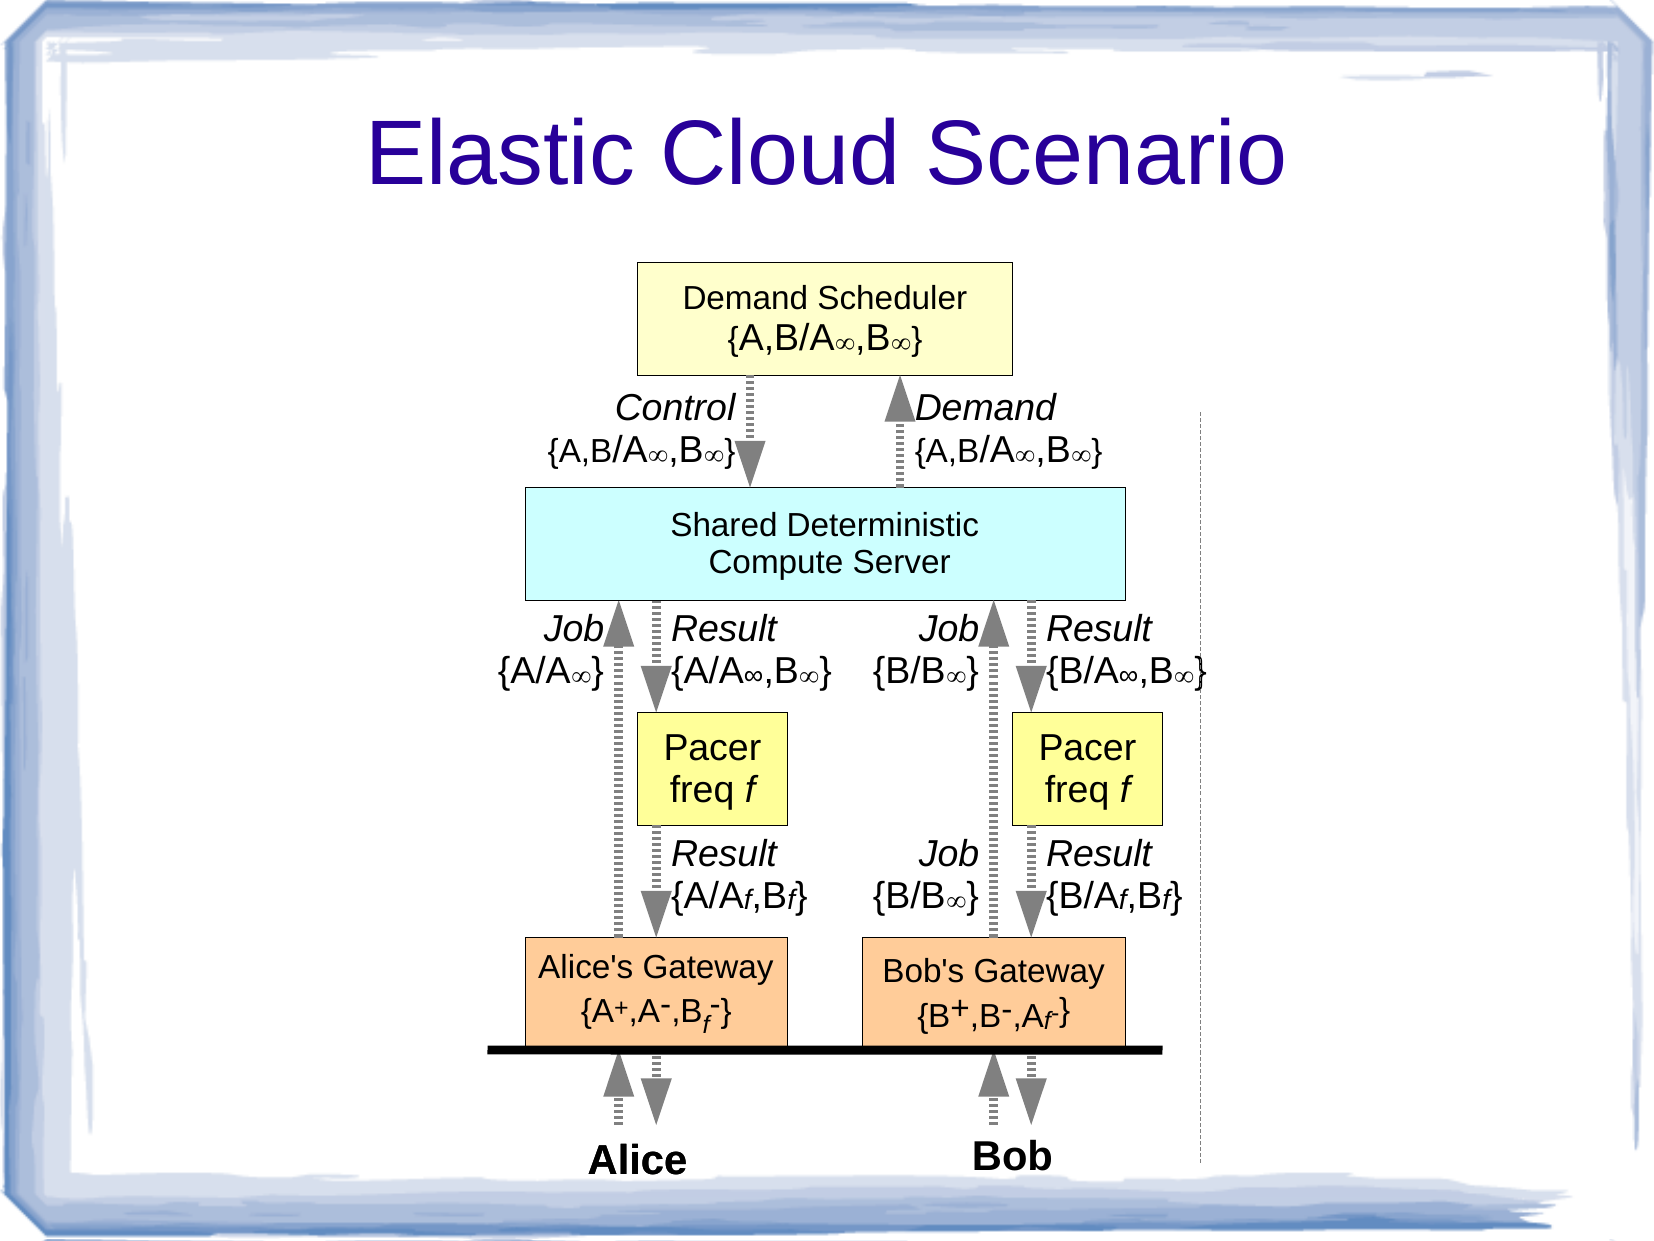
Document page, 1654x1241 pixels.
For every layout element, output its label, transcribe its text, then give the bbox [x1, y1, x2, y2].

text_box Bob's Gateway {B+,B-,Af-} [862, 937, 1126, 1045]
text_box Job {B/B∞} [843, 825, 994, 934]
text_box Job {B/B∞} [843, 600, 994, 709]
text_box Control {A,B/A∞,B∞} [487, 378, 751, 488]
text_box Bob [862, 1125, 1163, 1197]
text_box Demand {A,B/A∞,B∞} [900, 378, 1163, 488]
text_box Pacer freq f [637, 712, 788, 826]
text_box Job {A/A∞} [468, 600, 619, 709]
picture [0, 0, 1654, 1241]
title Elastic Cloud Scenario [82, 49, 1571, 257]
text_box Result {B/Af,Bf} [1031, 825, 1238, 932]
text_box Alice's Gateway {A+,A-,Bf-} [525, 937, 788, 1045]
text_box Result {B/A∞,B∞} [1031, 600, 1238, 709]
text_box Demand Scheduler {A,B/A∞,B∞} [637, 262, 1013, 376]
text_box Result {A/Af,Bf} [656, 825, 843, 932]
text_box Alice [487, 1129, 788, 1201]
text_box Pacer freq f [1012, 712, 1163, 826]
text_box Shared Deterministic Compute Server [525, 487, 1126, 601]
text_box Result {A/A∞,B∞} [656, 601, 843, 709]
